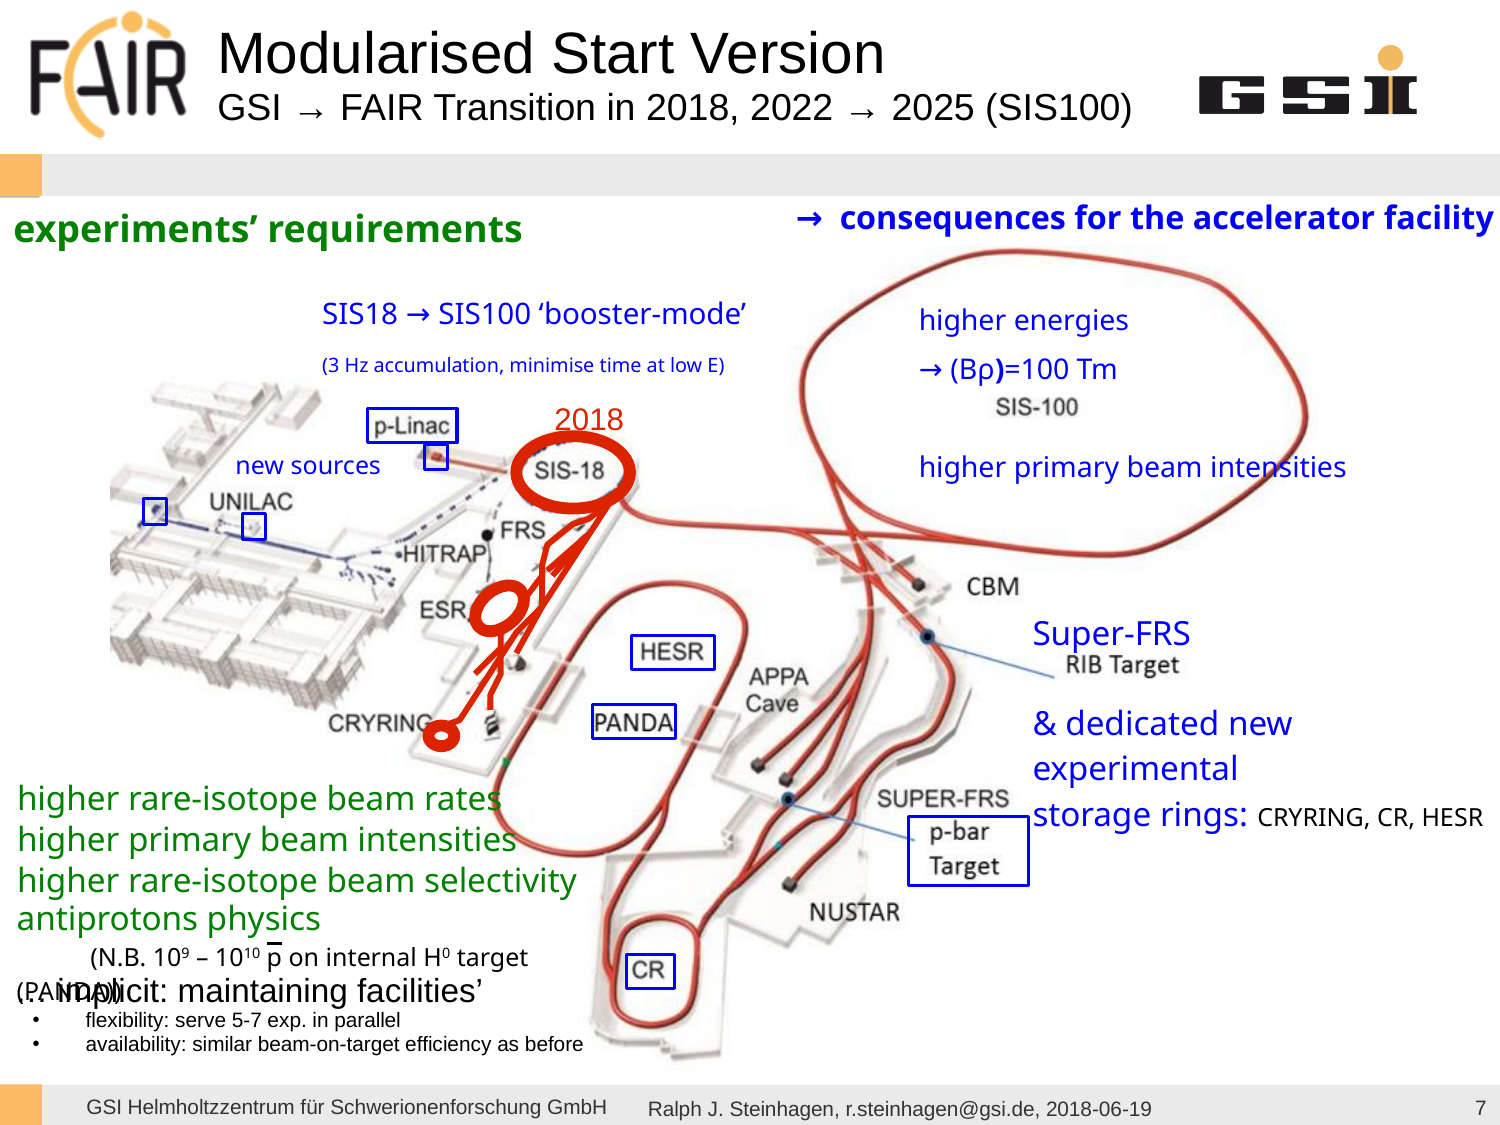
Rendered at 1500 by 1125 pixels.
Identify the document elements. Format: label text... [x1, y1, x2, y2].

text_box … implicit: maintaining facilities’ flexibility: serve 5-7 exp. in parallel availability: similar beam-on-target efficiency as before [0, 964, 614, 1110]
picture [110, 272, 1319, 1075]
picture [1199, 42, 1419, 117]
text_box Super-FRS & dedicated new experimental storage rings: CRYRING, CR, HESR [1017, 602, 1500, 801]
text_box new sources [235, 447, 413, 491]
text_box antiprotons physics (N.B. 109 – 1010 p on internal H0 target (PANDA)) [1, 887, 577, 964]
text_box SIS18 → SIS100 ‘booster-mode’ (3 Hz accumulation, minimise time at low E) [322, 292, 922, 380]
text_box → consequences for the accelerator facility [754, 195, 1495, 272]
text_box higher energies → (Bρ)=100 Tm higher primary beam intensities [919, 299, 1352, 527]
title Modularised Start Version GSI → FAIR Transition in 2018, 2022 → 2025 (SIS100) [217, 0, 1199, 155]
text_box 2018 [539, 394, 640, 445]
text_box higher rare-isotope beam rates [17, 775, 520, 815]
text_box higher primary beam intensities [17, 815, 551, 868]
picture [30, 9, 187, 141]
text_box experiments’ requirements [13, 202, 1226, 277]
text_box higher rare-isotope beam selectivity [17, 856, 614, 909]
